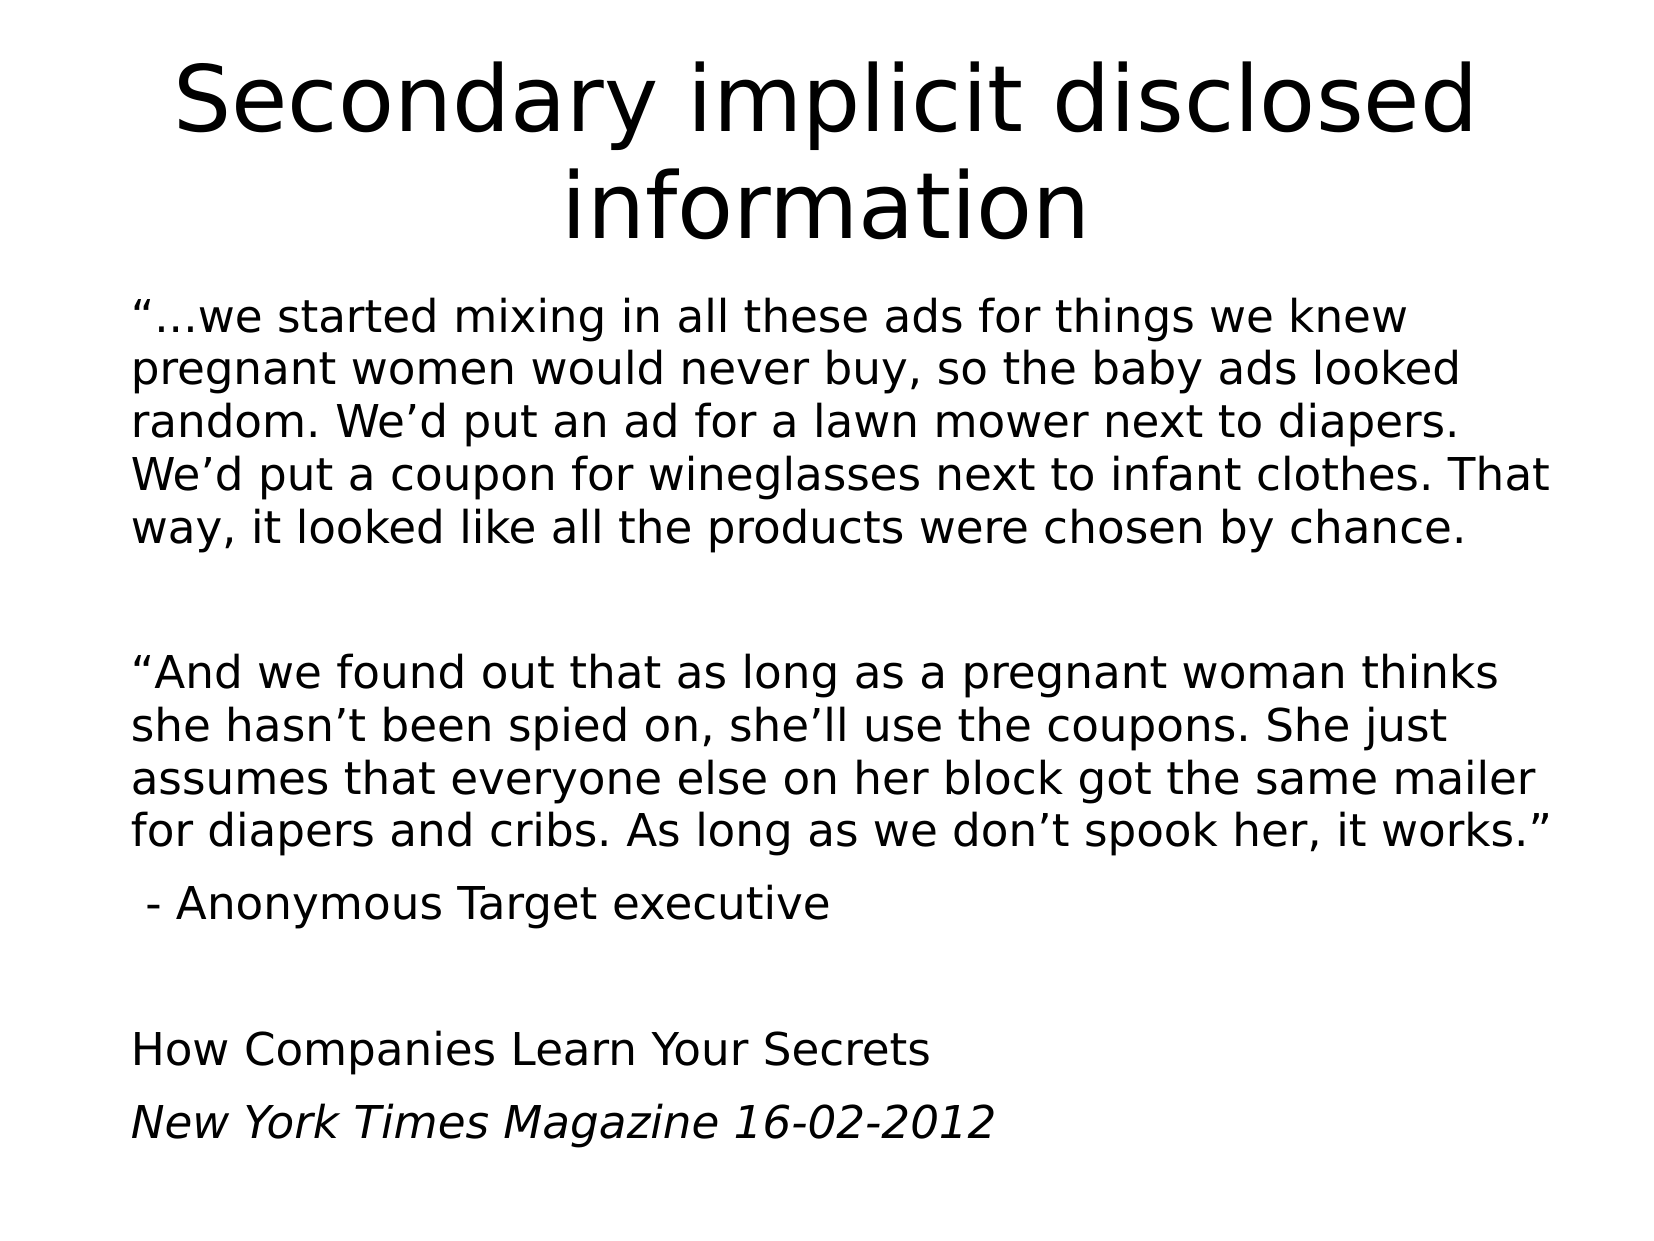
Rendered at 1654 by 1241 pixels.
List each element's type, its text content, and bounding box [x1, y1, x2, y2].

list “...we started mixing in all these ads for things we knew pregnant women would never buy, so the baby ads looked random. We’d put an ad for a lawn mower next to diapers. We’d put a coupon for wineglasses next to infant clothes. That way, it looked like all the products were chosen by chance. “And we found out that as long as a pregnant woman thinks she hasn’t been spied on, she’ll use the coupons. She just assumes that everyone else on her block got the same mailer for diapers and cribs. As long as we don’t spook her, it works.” - Anonymous Target executive How Companies Learn Your Secrets New York Times Magazine 16-02-2012 [82, 290, 1571, 1182]
title Secondary implicit disclosed information [82, 45, 1571, 261]
